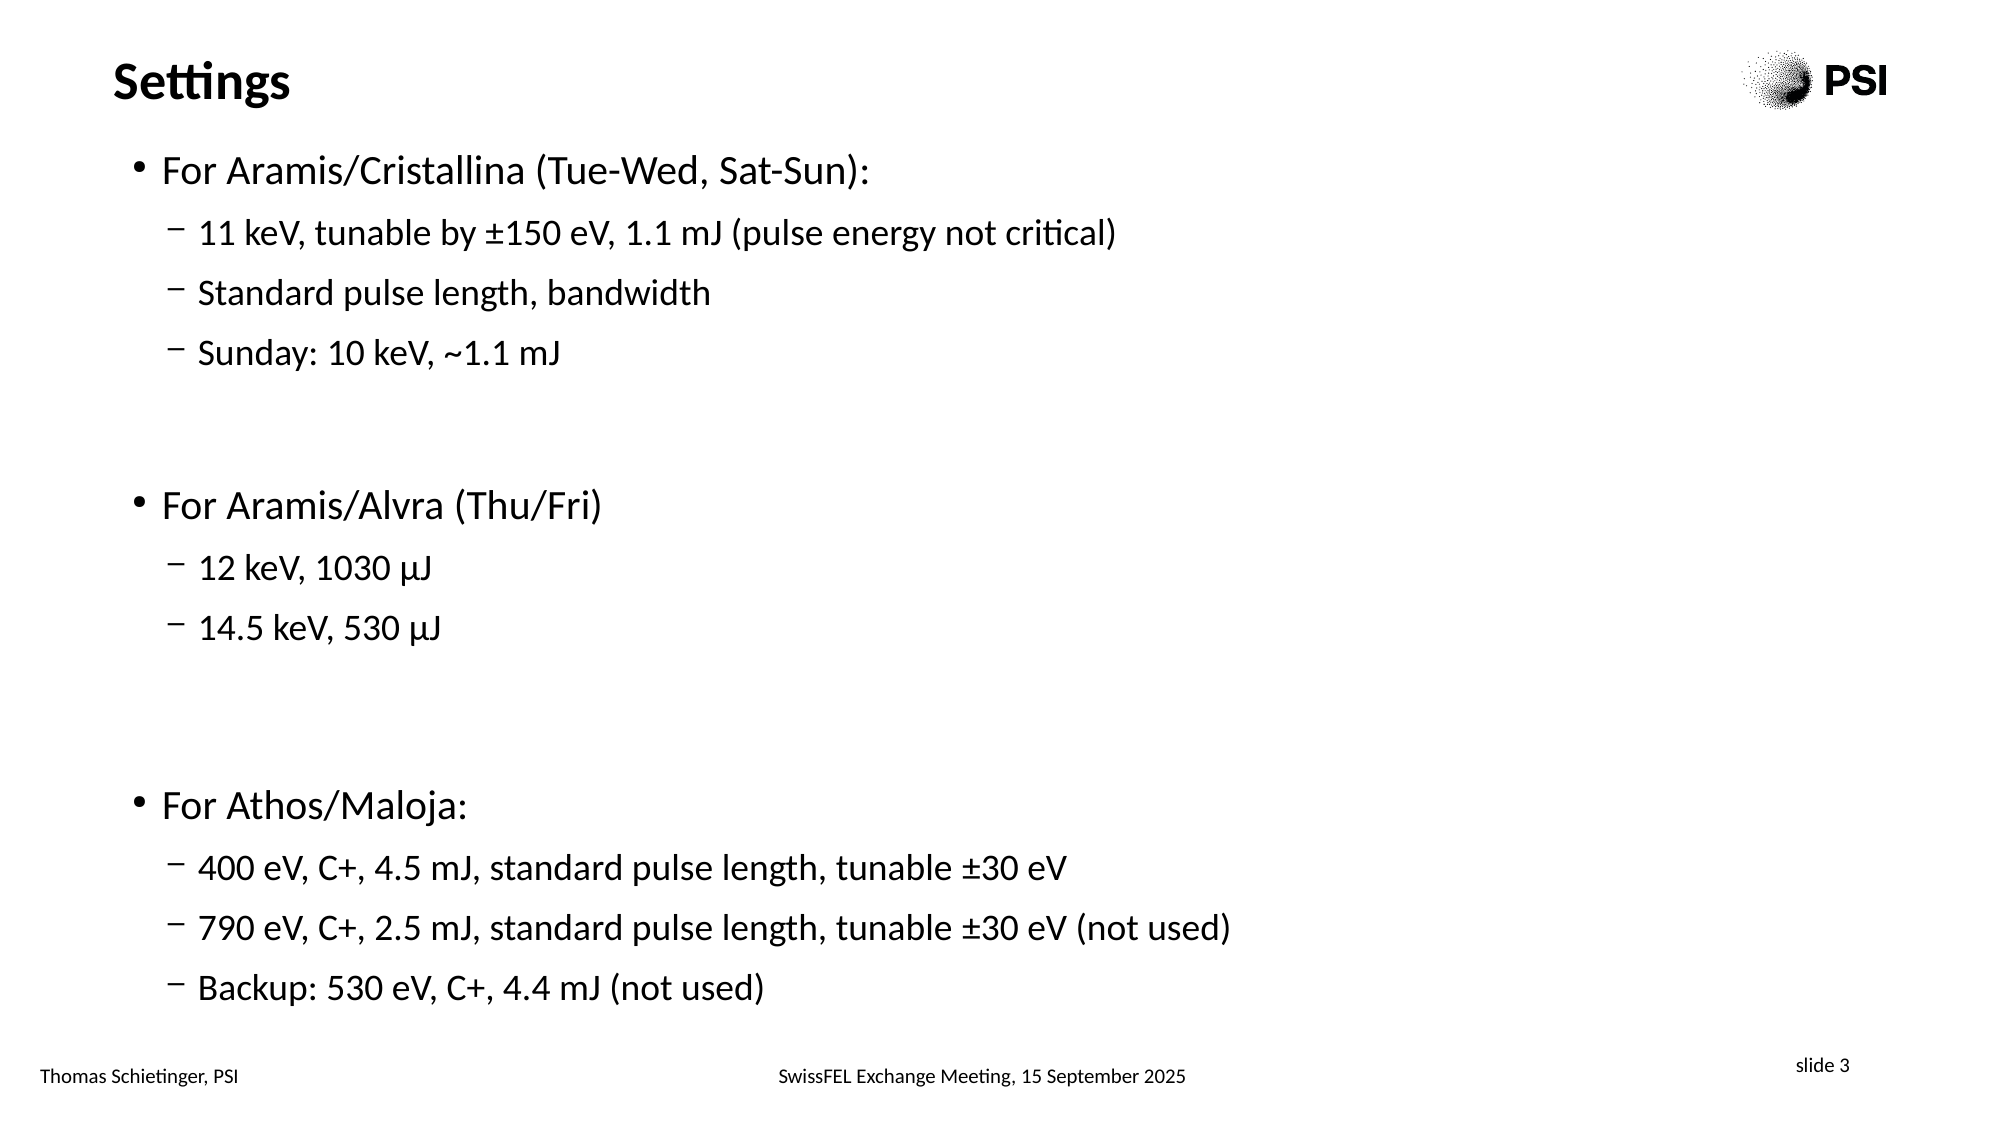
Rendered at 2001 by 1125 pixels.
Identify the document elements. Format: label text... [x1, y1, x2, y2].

title Settings [114, 45, 1585, 118]
list For Aramis/Cristallina (Tue-Wed, Sat-Sun): 11 keV, tunable by ±150 eV, 1.1 mJ (pulse energy not critical) Standard pulse length, bandwidth Sunday: 10 keV, ~1.1 mJ For Aramis/Alvra (Thu/Fri) 12 keV, 1030 µJ 14.5 keV, 530 µJ For Athos/Maloja: 400 eV, C+, 4.5 mJ, standard pulse length, tunable ±30 eV 790 eV, C+, 2.5 mJ, standard pulse length, tunable ±30 eV (not used) Backup: 530 eV, C+, 4.4 mJ (not used) [114, 143, 1831, 1029]
